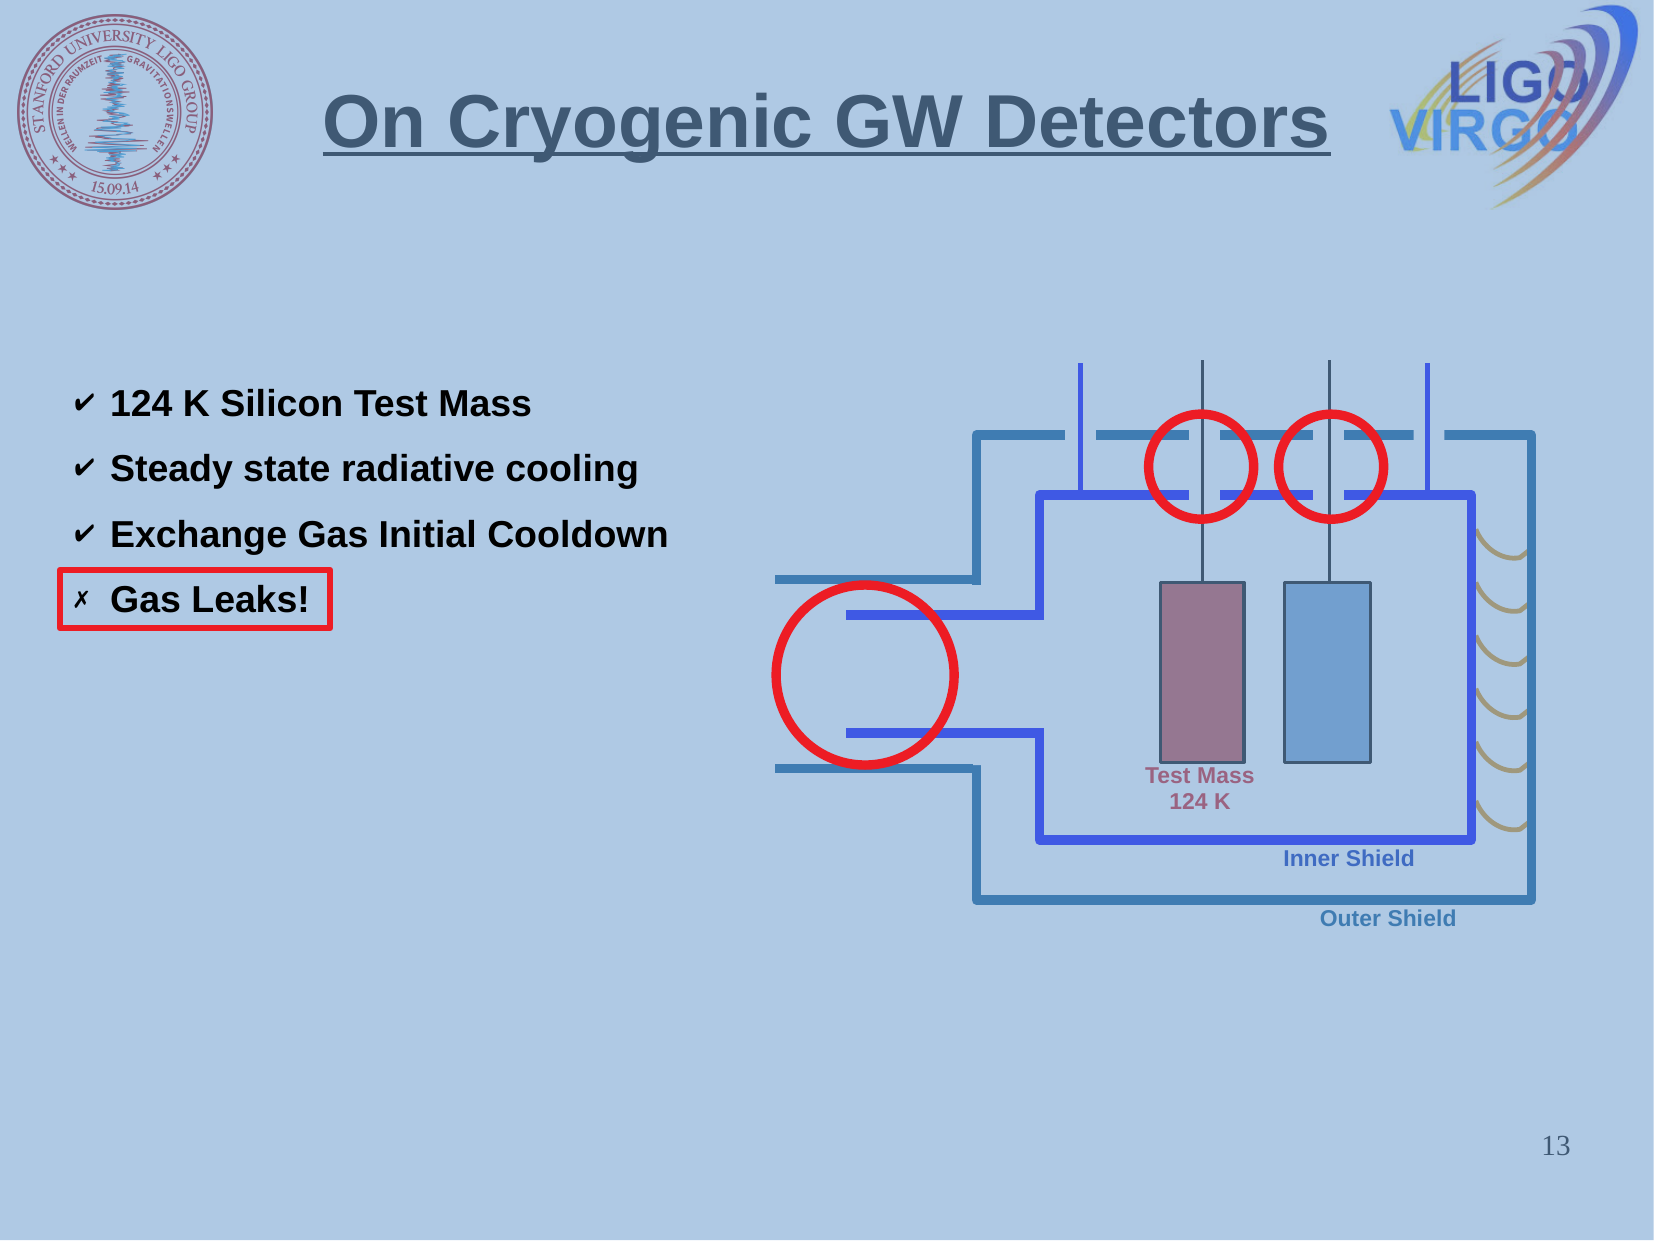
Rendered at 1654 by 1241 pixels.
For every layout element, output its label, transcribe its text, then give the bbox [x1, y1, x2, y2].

text_box [0, 0, 1654, 1241]
text_box 124 K Silicon Test Mass Steady state radiative cooling Exchange Gas Initial Cooldown Gas Leaks! [60, 374, 762, 629]
text_box 124 K Silicon Test Mass Steady state radiative cooling Exchange Gas Initial Cooldown Gas Leaks! [63, 573, 327, 625]
